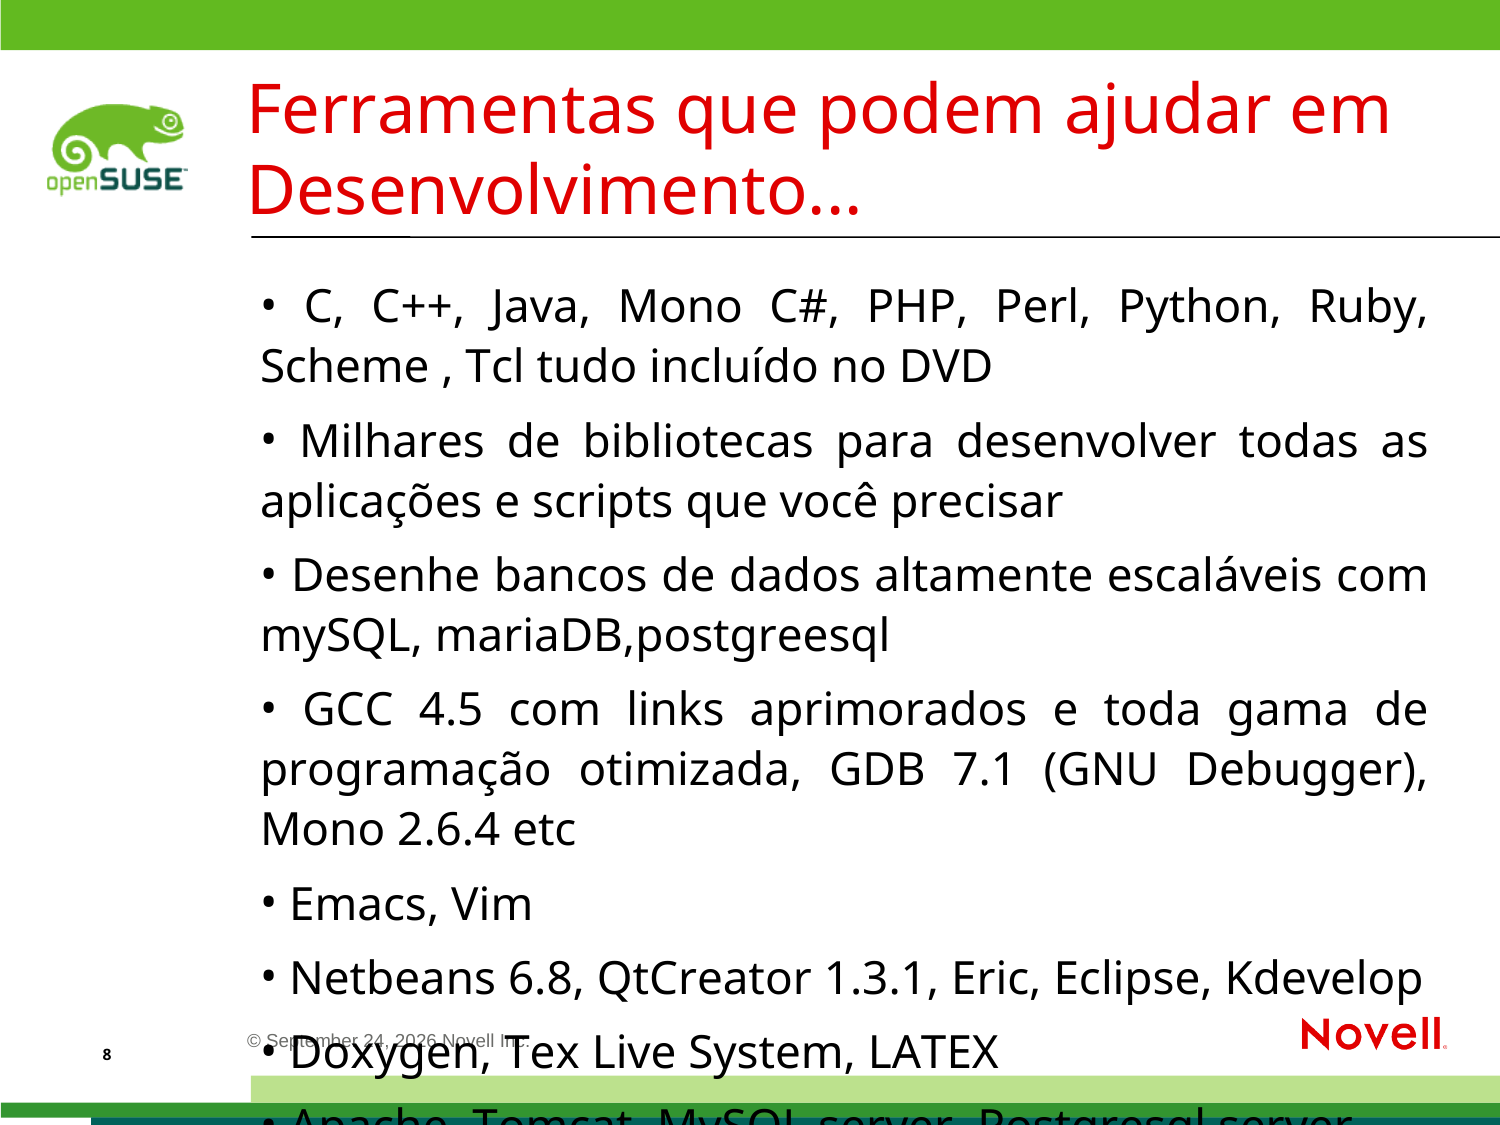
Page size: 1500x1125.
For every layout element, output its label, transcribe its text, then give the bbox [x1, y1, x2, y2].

title Ferramentas que podem ajudar em Desenvolvimento... [246, 60, 1453, 239]
list C, C++, Java, Mono C#, PHP, Perl, Python, Ruby, Scheme , Tcl tudo incluído no DVD Milhares de bibliotecas para desenvolver todas as aplicações e scripts que você precisar Desenhe bancos de dados altamente escaláveis com mySQL, mariaDB,postgreesql GCC 4.5 com links aprimorados e toda gama de programação otimizada, GDB 7.1 (GNU Debugger), Mono 2.6.4 etc Emacs, Vim Netbeans 6.8, QtCreator 1.3.1, Eric, Eclipse, Kdevelop Doxygen, Tex Live System, LATEX Apache, Tomcat, MySQL server, Postgresql server [245, 267, 1458, 1117]
picture [47, 104, 188, 197]
